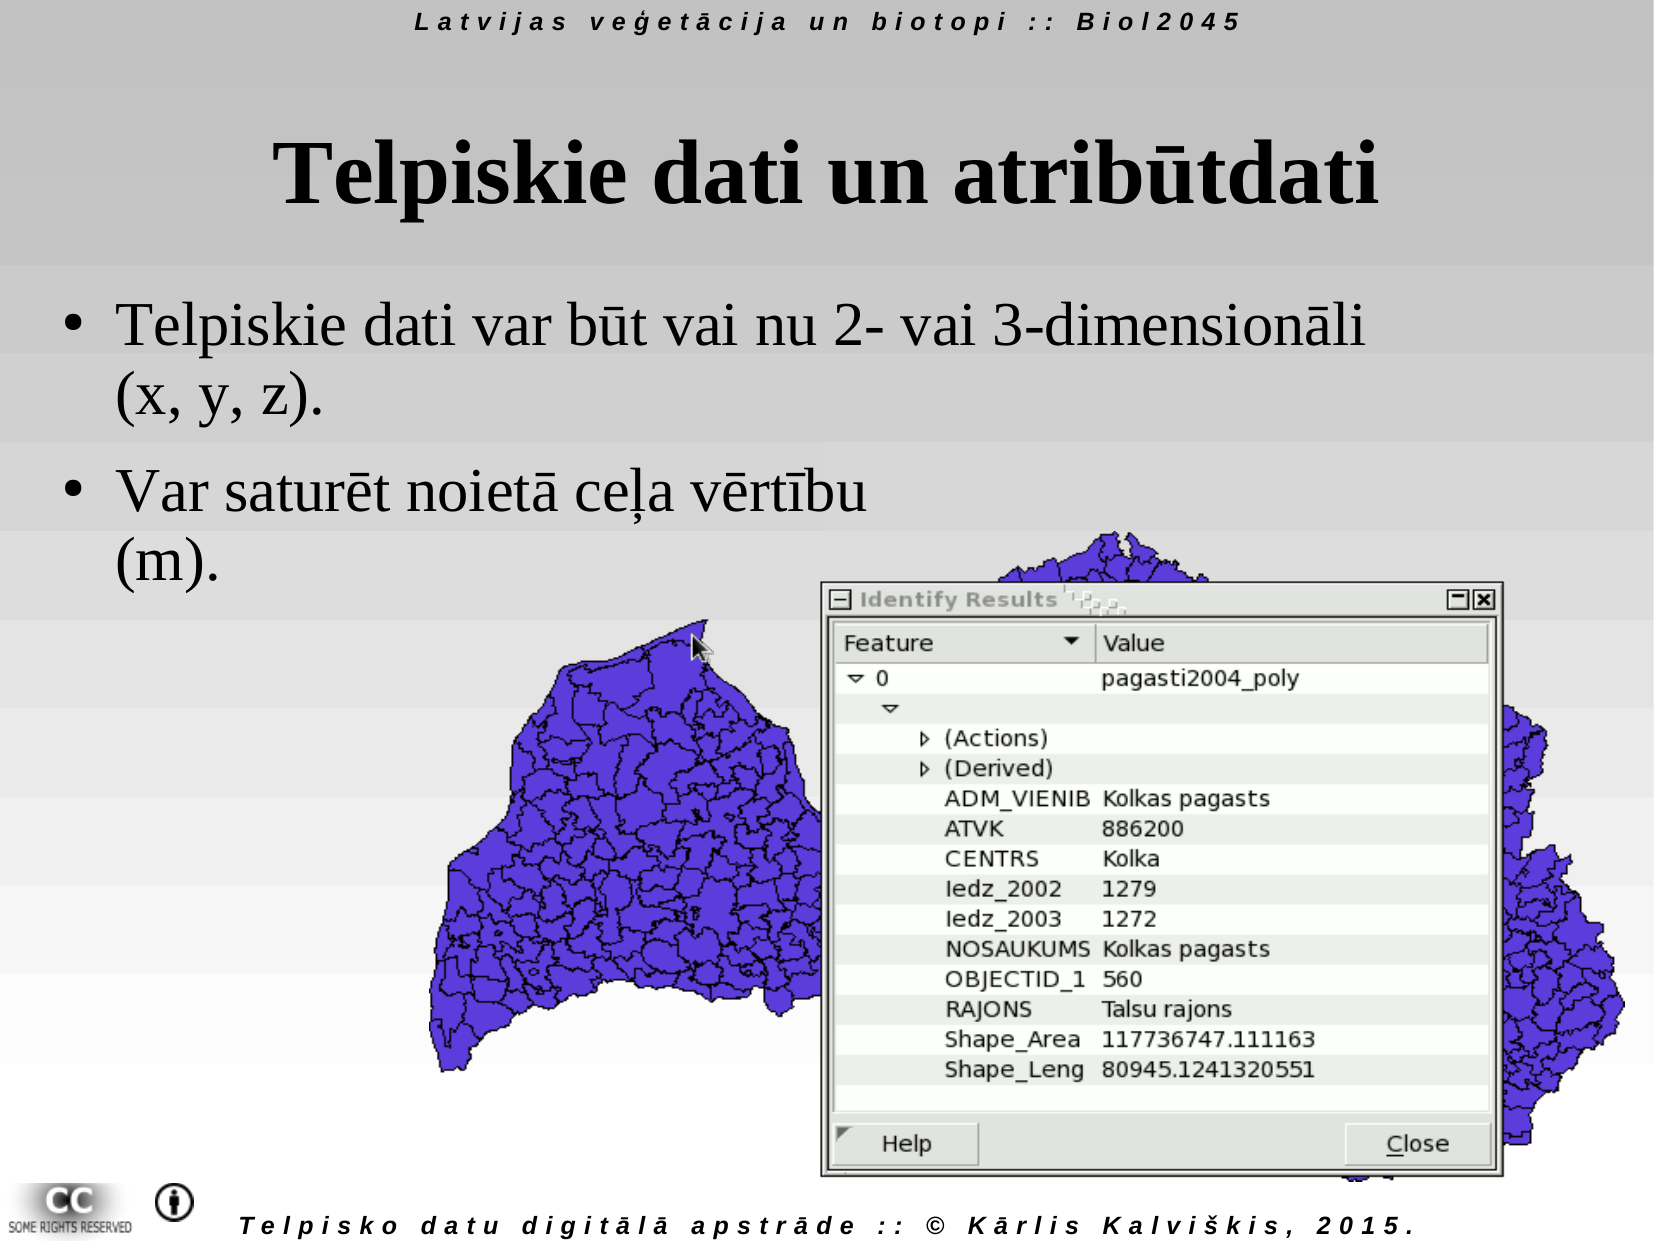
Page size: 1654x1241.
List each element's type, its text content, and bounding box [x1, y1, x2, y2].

list Telpiskie dati var būt vai nu 2- vai 3-dimensionāli (x, y, z). Var saturēt noietā ceļa vērtību (m). [44, 289, 1610, 1113]
title Telpiskie dati un atribūtdati [29, 49, 1625, 296]
picture [0, 0, 1654, 1241]
